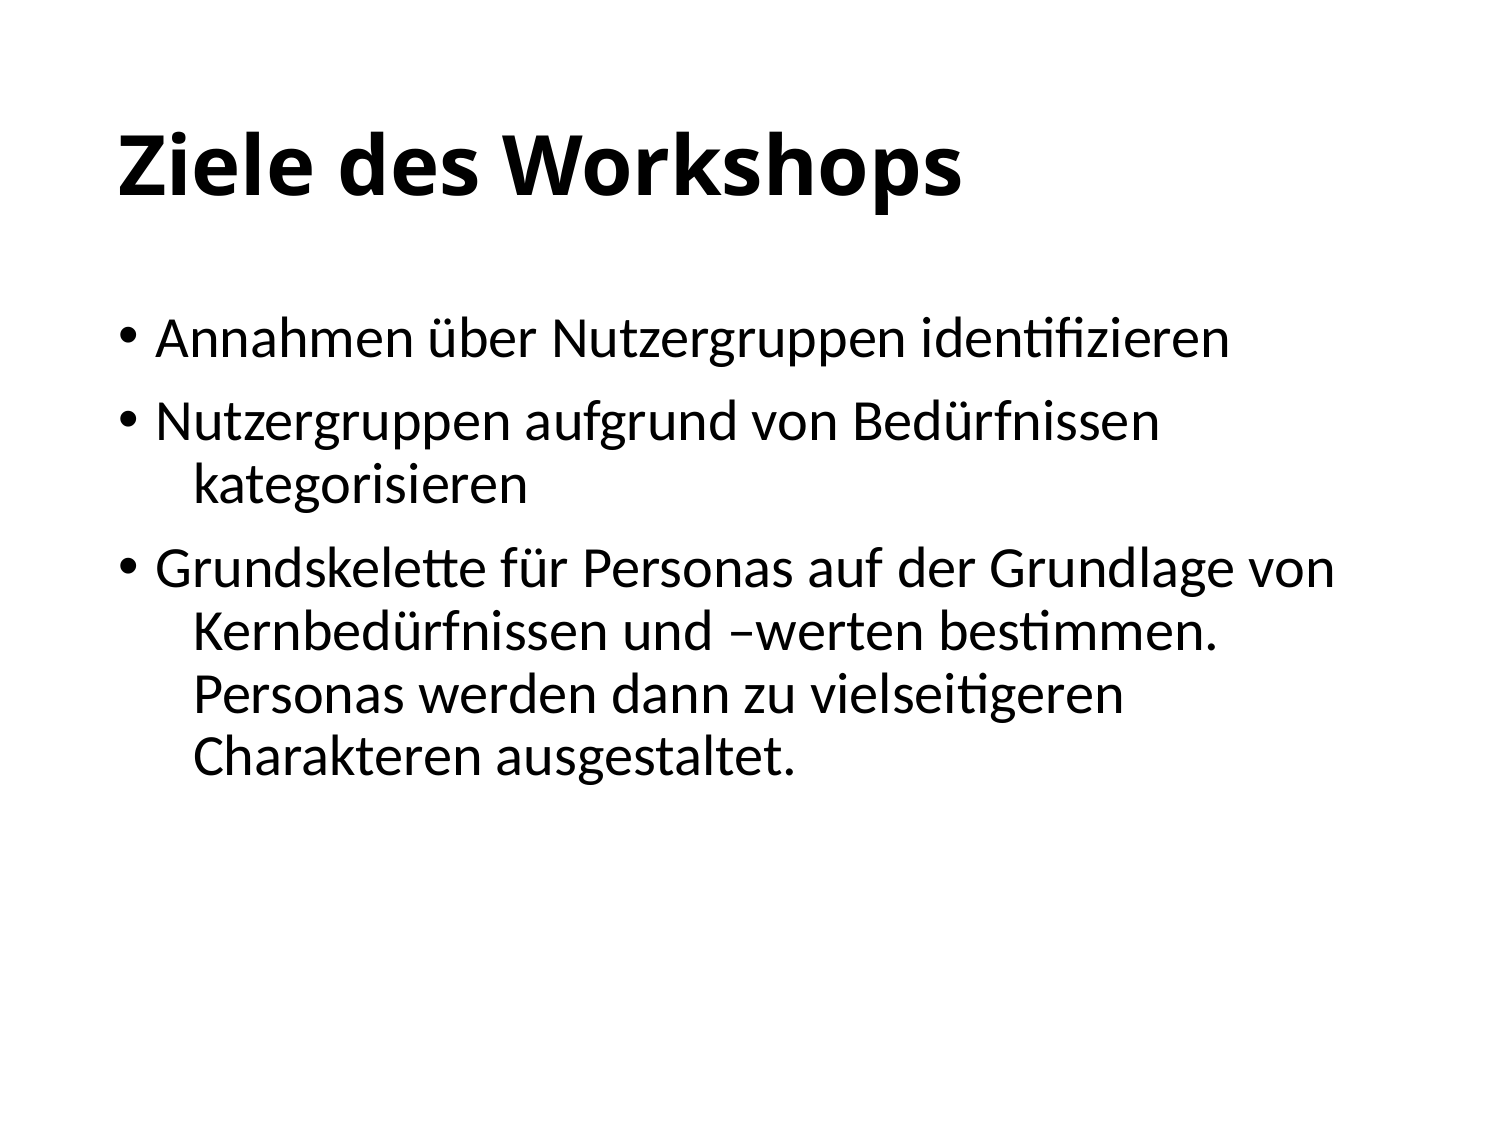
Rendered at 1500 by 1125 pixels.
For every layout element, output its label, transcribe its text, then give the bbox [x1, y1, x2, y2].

list Annahmen über Nutzergruppen identifizieren Nutzergruppen aufgrund von Bedürfnissen kategorisieren Grundskelette für Personas auf der Grundlage von Kernbedürfnissen und –werten bestimmen. Personas werden dann zu vielseitigeren Charakteren ausgestaltet. [103, 299, 1397, 1014]
title Ziele des Workshops [103, 59, 1397, 278]
